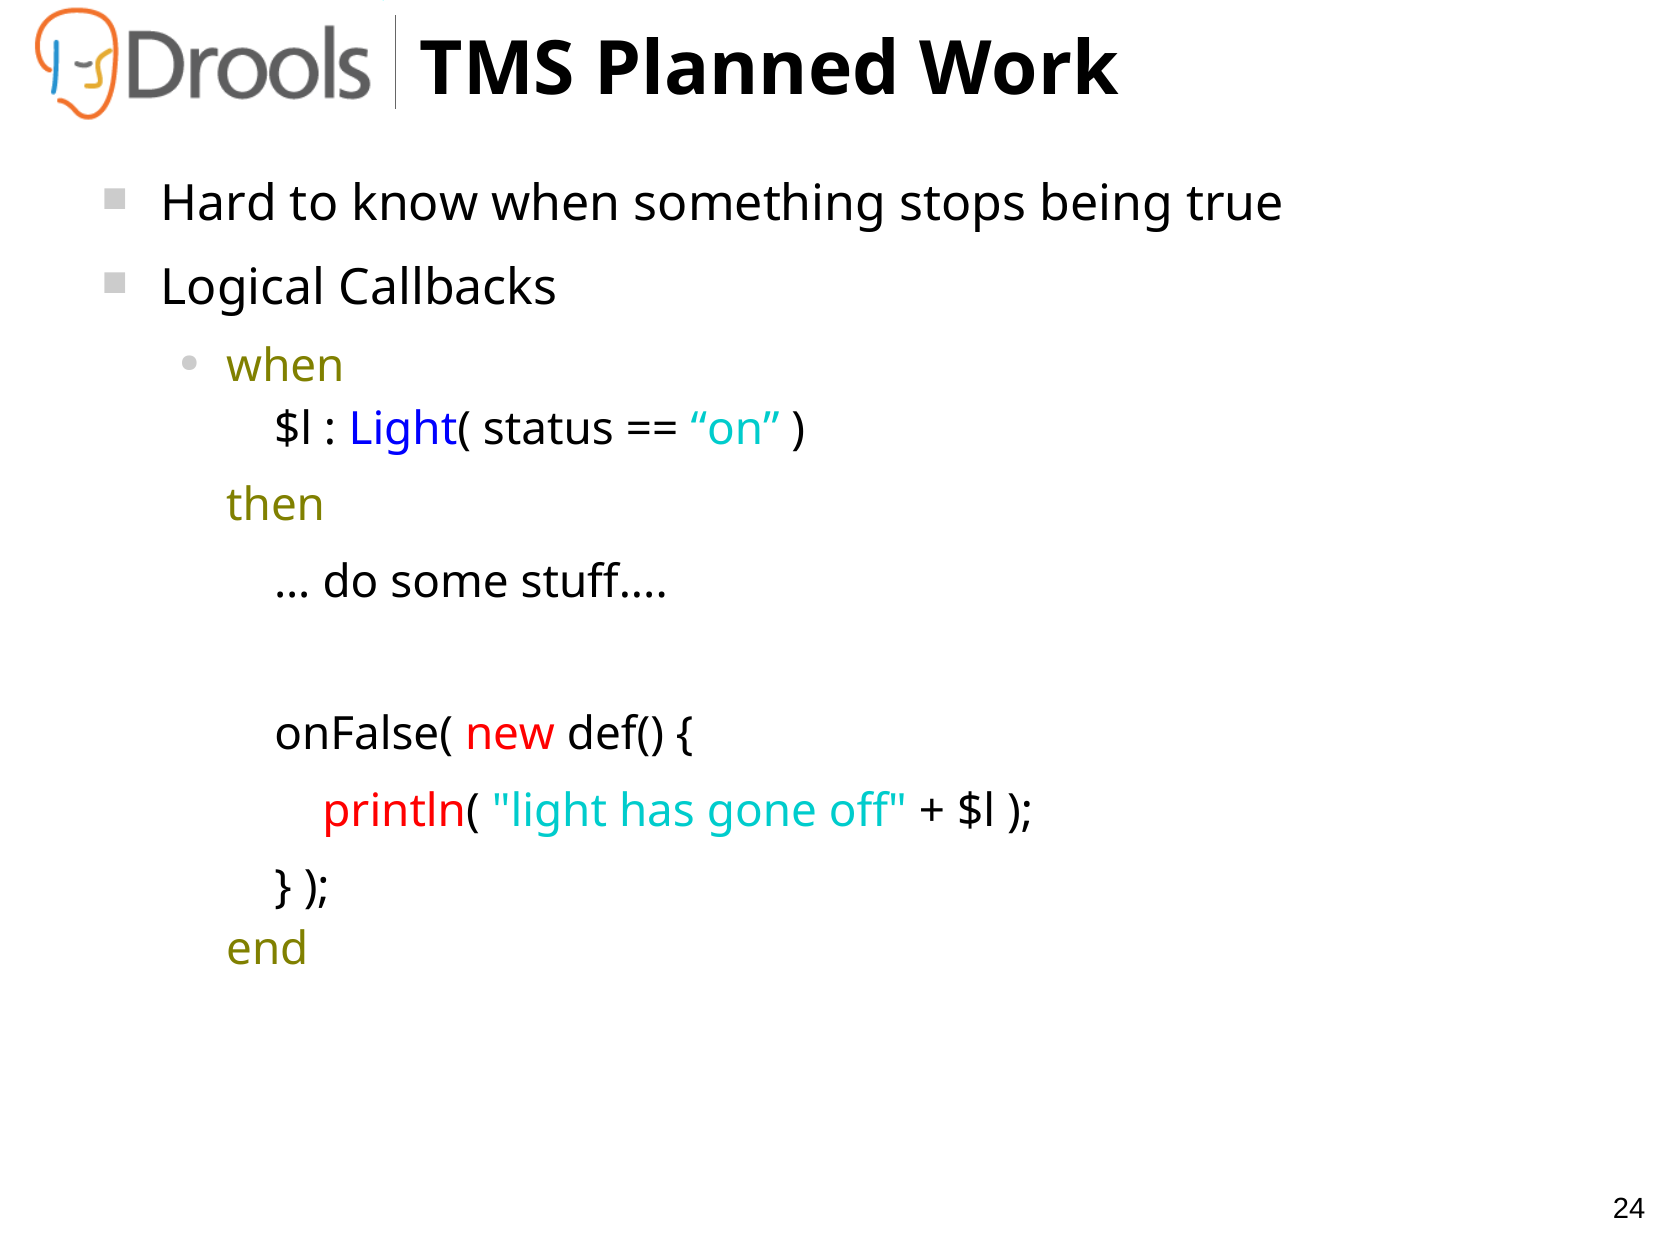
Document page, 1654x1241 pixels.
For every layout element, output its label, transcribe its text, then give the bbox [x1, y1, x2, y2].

list Hard to know when something stops being true Logical Callbacks when $l : Light( status == “on” ) then … do some stuff.... onFalse( new def() { println( "light has gone off" + $l ); } ); end [104, 166, 1589, 934]
picture [29, 0, 384, 126]
title TMS Planned Work [419, 12, 1630, 118]
